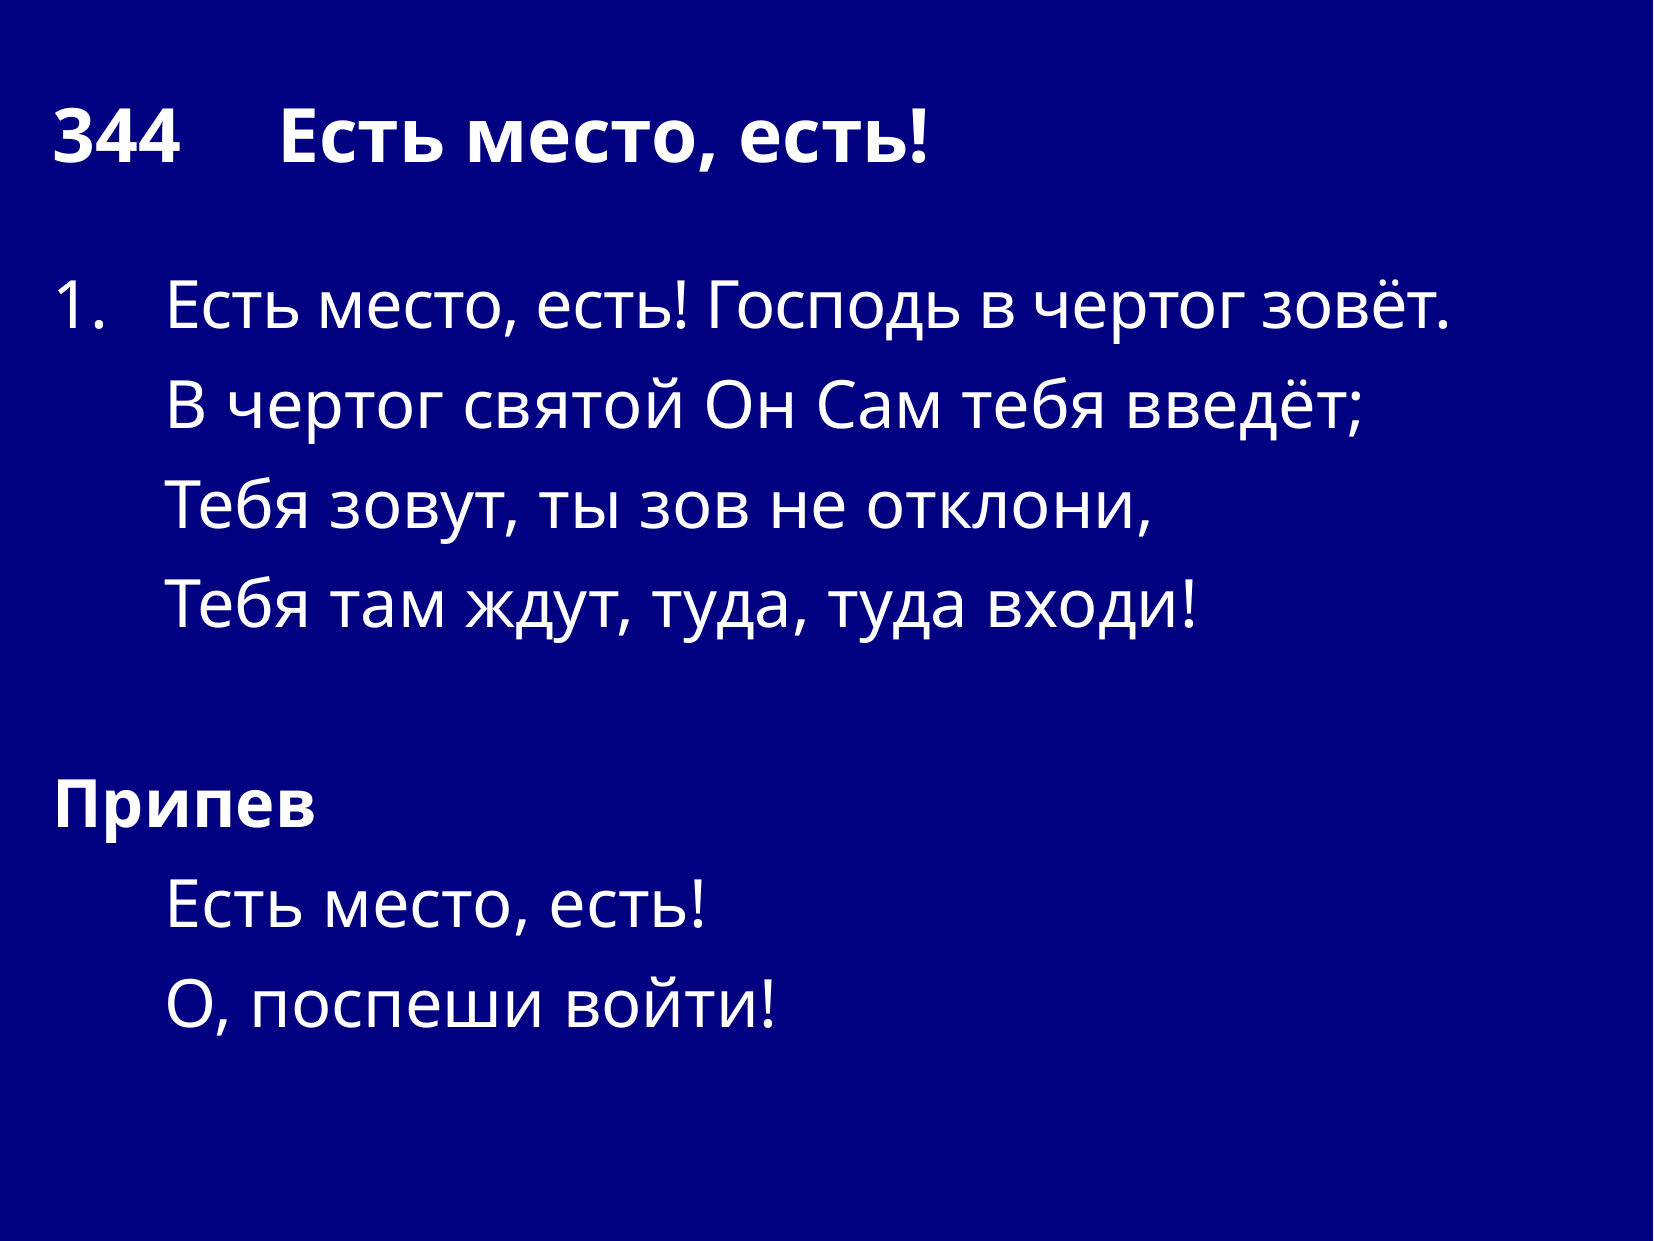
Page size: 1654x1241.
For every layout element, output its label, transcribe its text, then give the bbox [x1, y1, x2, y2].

text_box 1. Есть место, есть! Господь в чертог зовёт. В чертог святой Он Сам тебя введёт; Тебя зовут, ты зов не отклони, Тебя там ждут, туда, туда входи! Припев Есть место, есть! О, поспеши войти! [37, 150, 1653, 1163]
text_box 344 Есть место, есть! [37, 75, 1576, 188]
